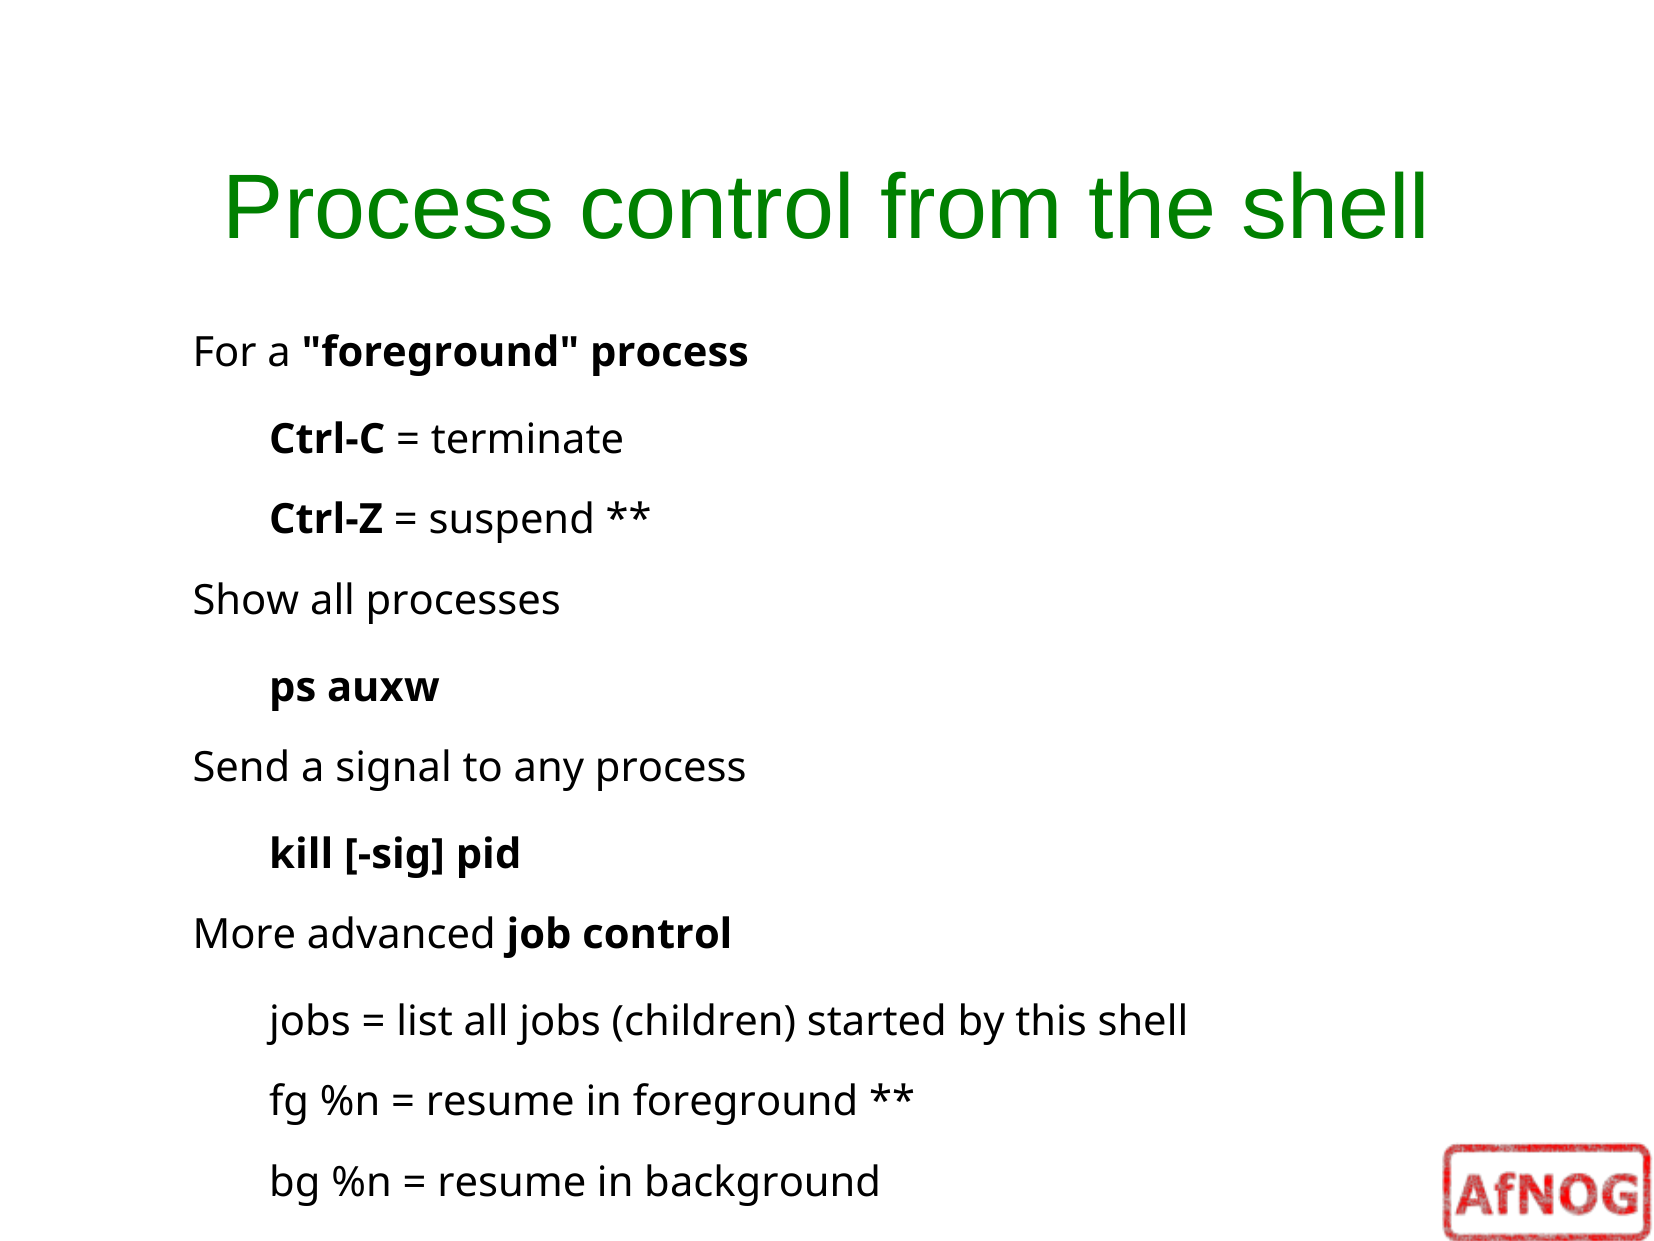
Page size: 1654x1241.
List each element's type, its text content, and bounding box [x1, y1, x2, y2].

picture [1441, 1141, 1654, 1241]
title Process control from the shell [121, 102, 1534, 310]
list For a "foreground" process Ctrl-C = terminate Ctrl-Z = suspend ** Show all processes ps auxw Send a signal to any process kill [-sig] pid More advanced job control jobs = list all jobs (children) started by this shell fg %n = resume in foreground ** bg %n = resume in background [174, 322, 1614, 1132]
